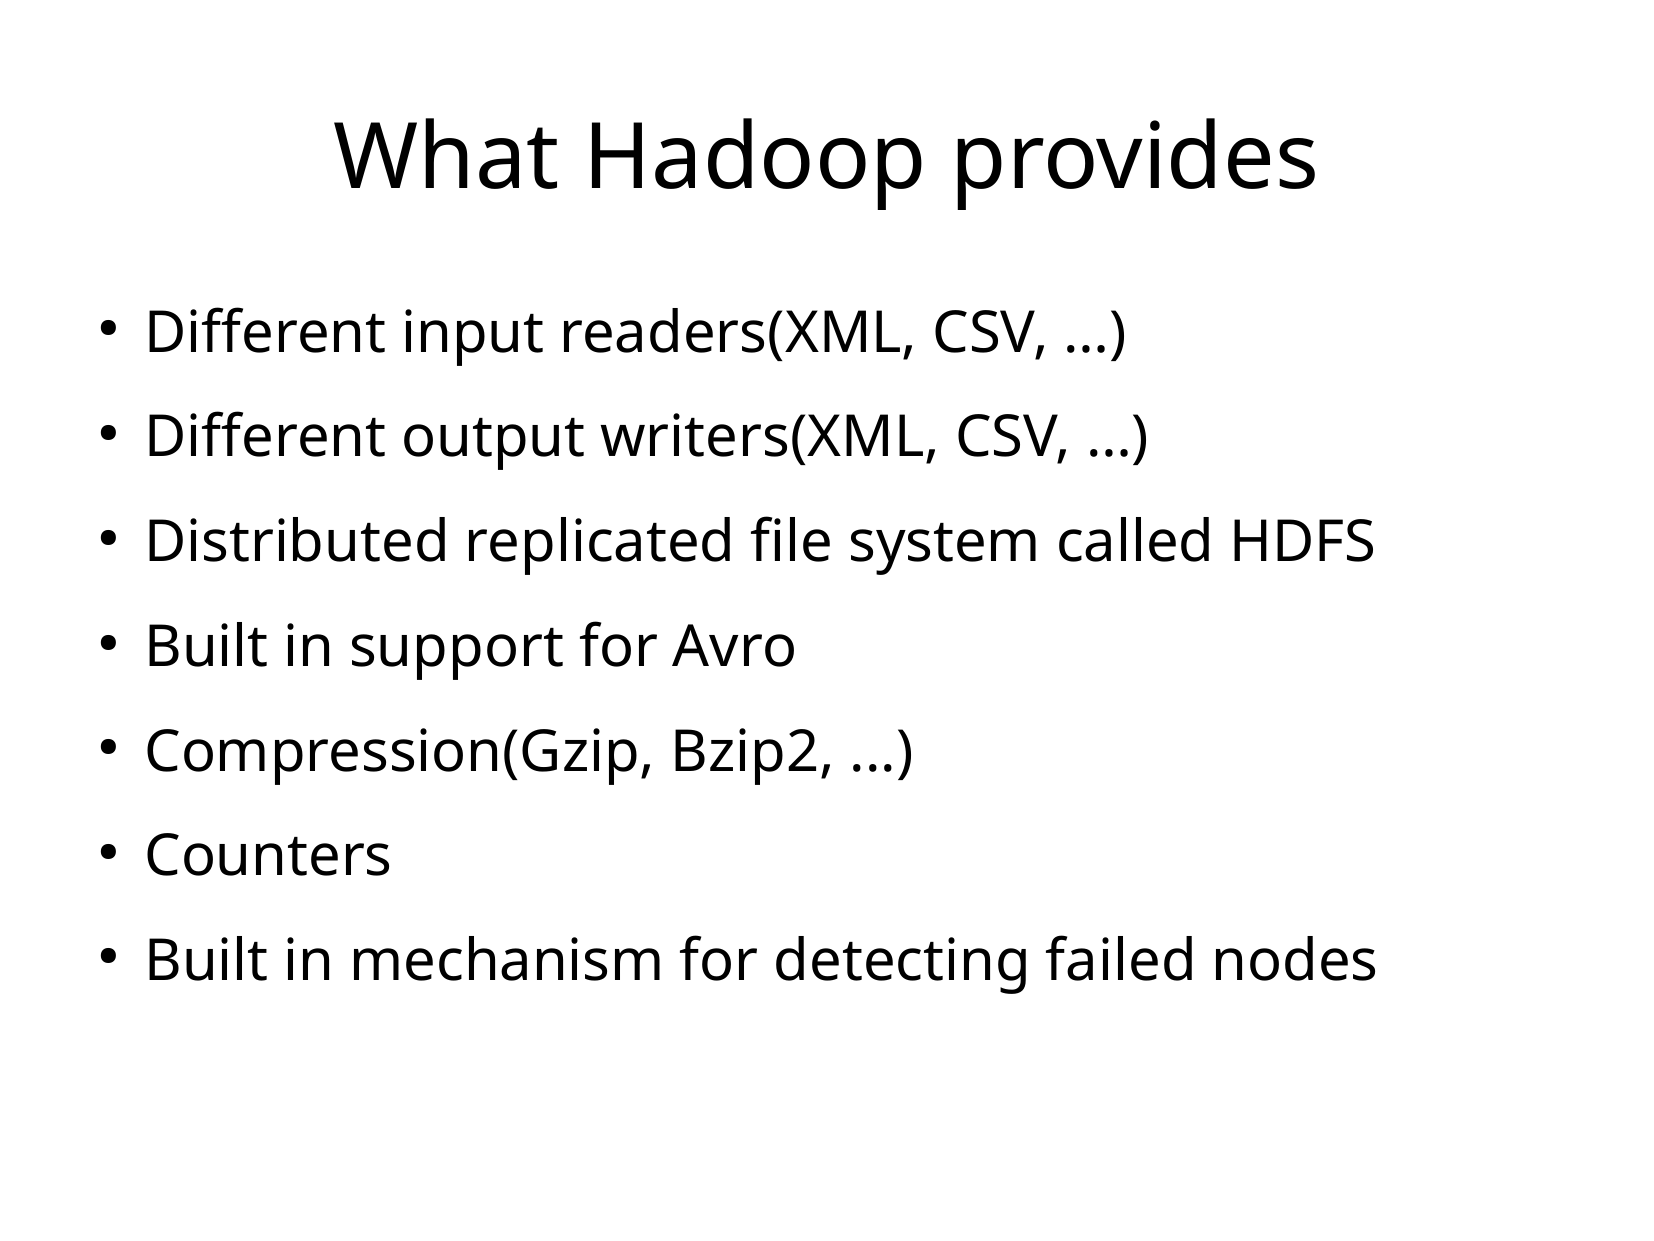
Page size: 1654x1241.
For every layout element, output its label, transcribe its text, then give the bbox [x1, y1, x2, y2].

list Different input readers(XML, CSV, …) Different output writers(XML, CSV, …) Distributed replicated file system called HDFS Built in support for Avro Compression(Gzip, Bzip2, ...) Counters Built in mechanism for detecting failed nodes [82, 290, 1538, 1010]
title What Hadoop provides [82, 49, 1571, 257]
